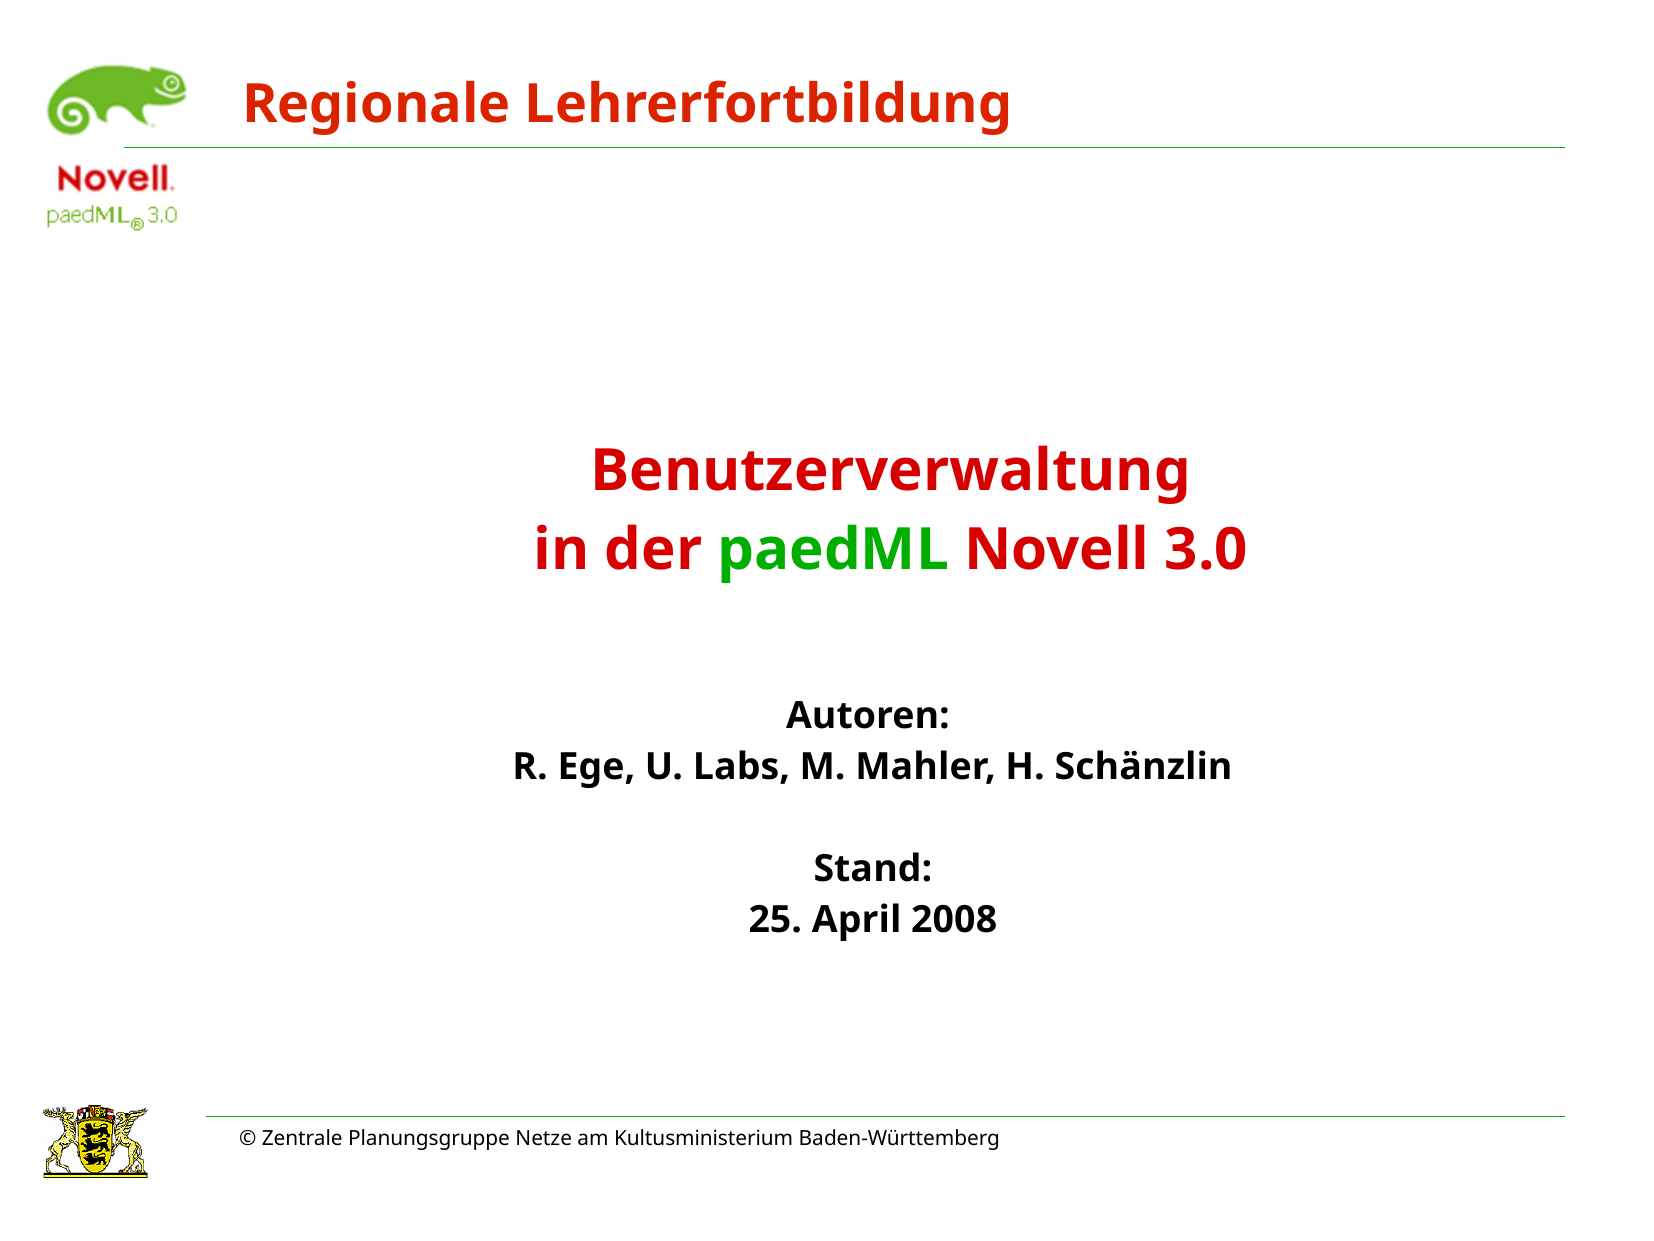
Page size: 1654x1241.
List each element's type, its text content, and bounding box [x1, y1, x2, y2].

title Regionale Lehrerfortbildung [242, 67, 1577, 136]
text_box © Zentrale Planungsgruppe Netze am Kultusministerium Baden-Württemberg [224, 1116, 1288, 1156]
picture [29, 34, 199, 237]
picture [41, 1104, 148, 1180]
subtitle Benutzerverwaltung in der paedML Novell 3.0 Autoren: R. Ege, U. Labs, M. Mahler, H. Schänzlin Stand: 25. April 2008 [251, 203, 1495, 1067]
